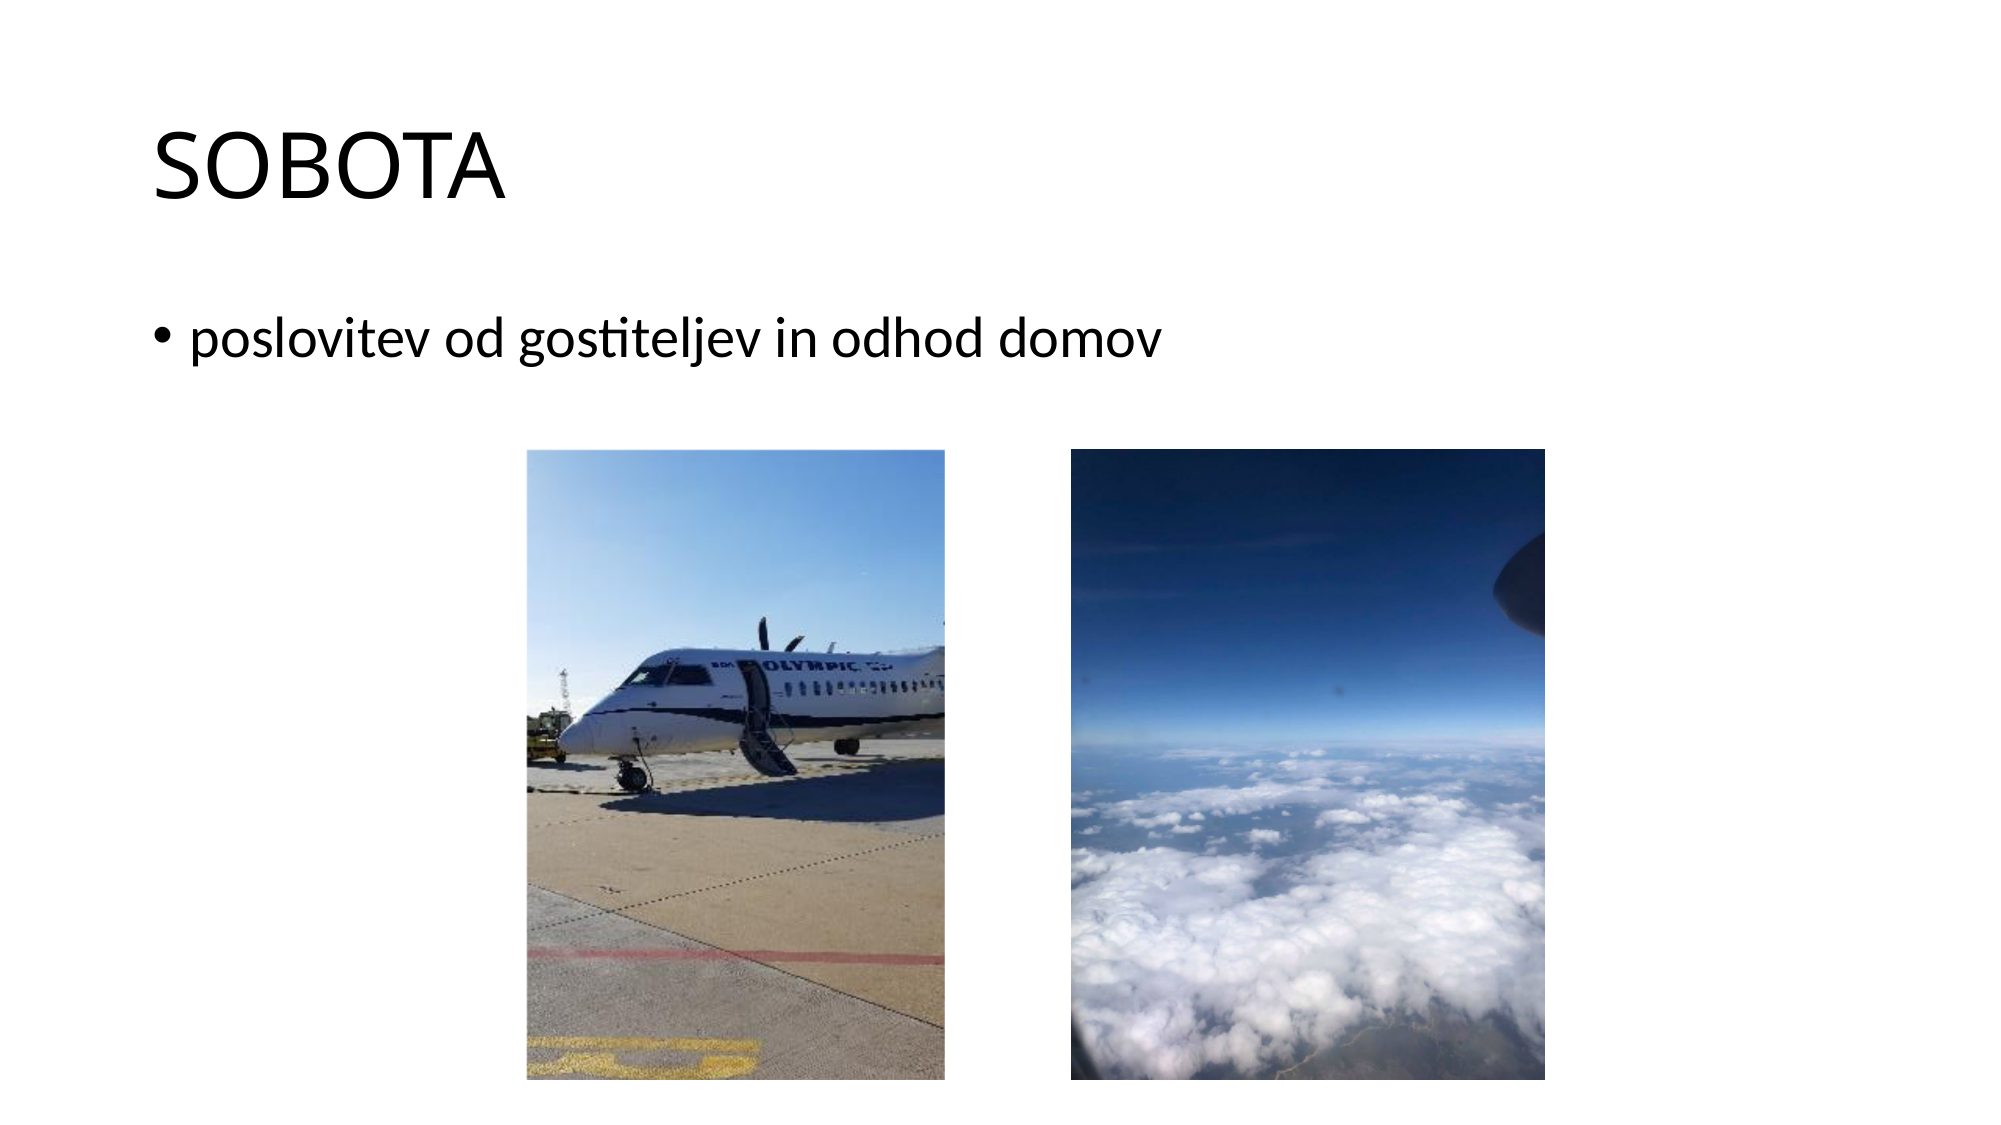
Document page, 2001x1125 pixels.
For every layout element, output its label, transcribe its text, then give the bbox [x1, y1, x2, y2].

picture [526, 449, 945, 1080]
list poslovitev od gostiteljev in odhod domov [137, 299, 1863, 1014]
picture [1071, 449, 1545, 1080]
title SOBOTA [137, 59, 1863, 278]
